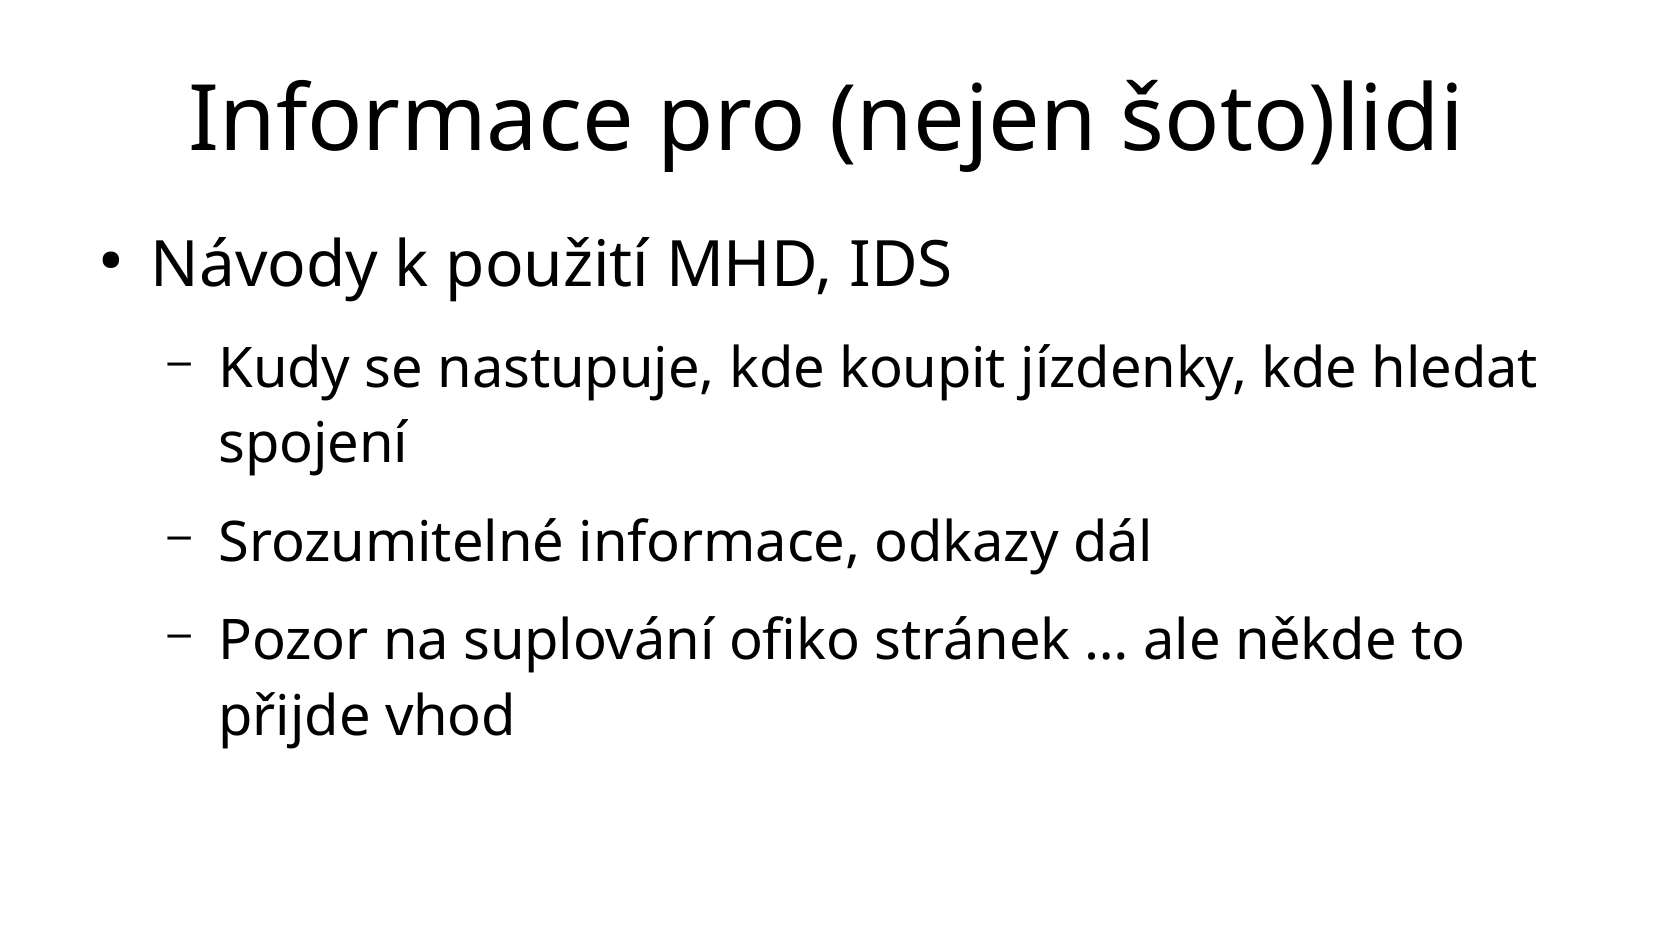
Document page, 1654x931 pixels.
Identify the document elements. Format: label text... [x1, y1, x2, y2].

title Informace pro (nejen šoto)lidi [82, 37, 1571, 193]
list Návody k použití MHD, IDS Kudy se nastupuje, kde koupit jízdenky, kde hledat spojení Srozumitelné informace, odkazy dál Pozor na suplování ofiko stránek … ale někde to přijde vhod [82, 217, 1571, 758]
